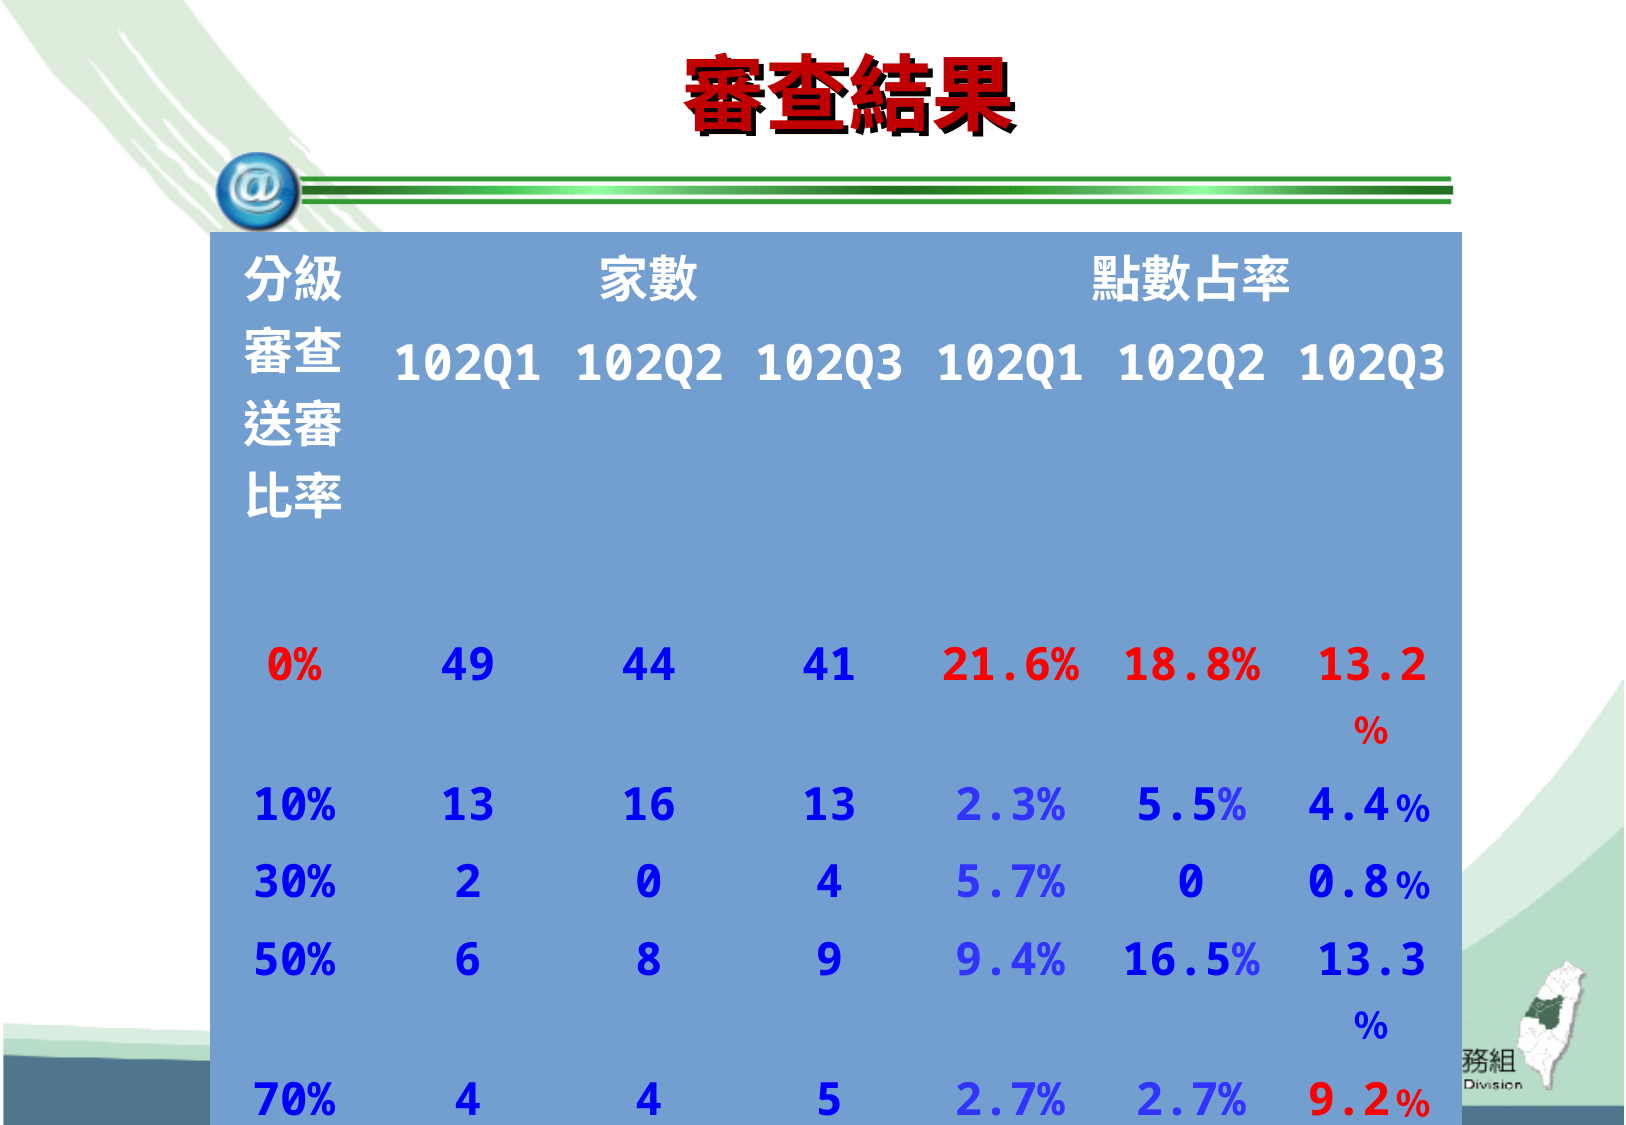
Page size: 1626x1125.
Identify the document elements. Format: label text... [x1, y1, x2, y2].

table_cell 4.4﹪ [1281, 764, 1462, 841]
table_header 點數占率 [920, 232, 1462, 319]
table_cell 0 [1100, 841, 1281, 919]
table_cell 0 [558, 841, 739, 919]
table_header 家數 [378, 232, 920, 319]
table_cell 13 [739, 764, 920, 841]
table_cell 4 [558, 1059, 739, 1125]
table_cell 2.3% [920, 764, 1100, 841]
table_cell 49 [378, 624, 558, 764]
table_cell 102Q1 [378, 319, 558, 624]
table_cell 102Q3 [739, 319, 920, 624]
table_cell 102Q3 [1281, 319, 1462, 624]
table_cell 18.8% [1100, 624, 1281, 764]
table_cell 16.5% [1100, 919, 1281, 1059]
table_cell 0.8﹪ [1281, 841, 1462, 919]
table_cell 41 [739, 624, 920, 764]
table_cell 5 [739, 1059, 920, 1125]
table_cell 50% [210, 919, 378, 1059]
table_cell 8 [558, 919, 739, 1059]
table_cell 4 [378, 1059, 558, 1125]
table_cell 30% [210, 841, 378, 919]
table_cell 13 [378, 764, 558, 841]
table_cell 13.2﹪ [1281, 624, 1462, 764]
table_cell 9.2﹪ [1281, 1059, 1462, 1125]
table_cell 2.7% [920, 1059, 1100, 1125]
table_cell 21.6% [920, 624, 1100, 764]
table_cell 2 [378, 841, 558, 919]
table_cell 5.7% [920, 841, 1100, 919]
table_cell 5.5% [1100, 764, 1281, 841]
table_cell 4 [739, 841, 920, 919]
table_cell 2.7% [1100, 1059, 1281, 1125]
table_cell 44 [558, 624, 739, 764]
table_cell 9.4% [920, 919, 1100, 1059]
table_cell 0% [210, 624, 378, 764]
table_cell 102Q2 [1100, 319, 1281, 624]
title 審查結果 [257, 32, 1440, 149]
table_cell 6 [378, 919, 558, 1059]
table_cell 9 [739, 919, 920, 1059]
table_cell 70% [210, 1059, 378, 1125]
table_header 分級審查送審比率 [210, 232, 378, 624]
table_cell 10% [210, 764, 378, 841]
table_cell 16 [558, 764, 739, 841]
table_cell 13.3﹪ [1281, 919, 1462, 1059]
table_cell 102Q2 [558, 319, 739, 624]
table_cell 102Q1 [920, 319, 1100, 624]
